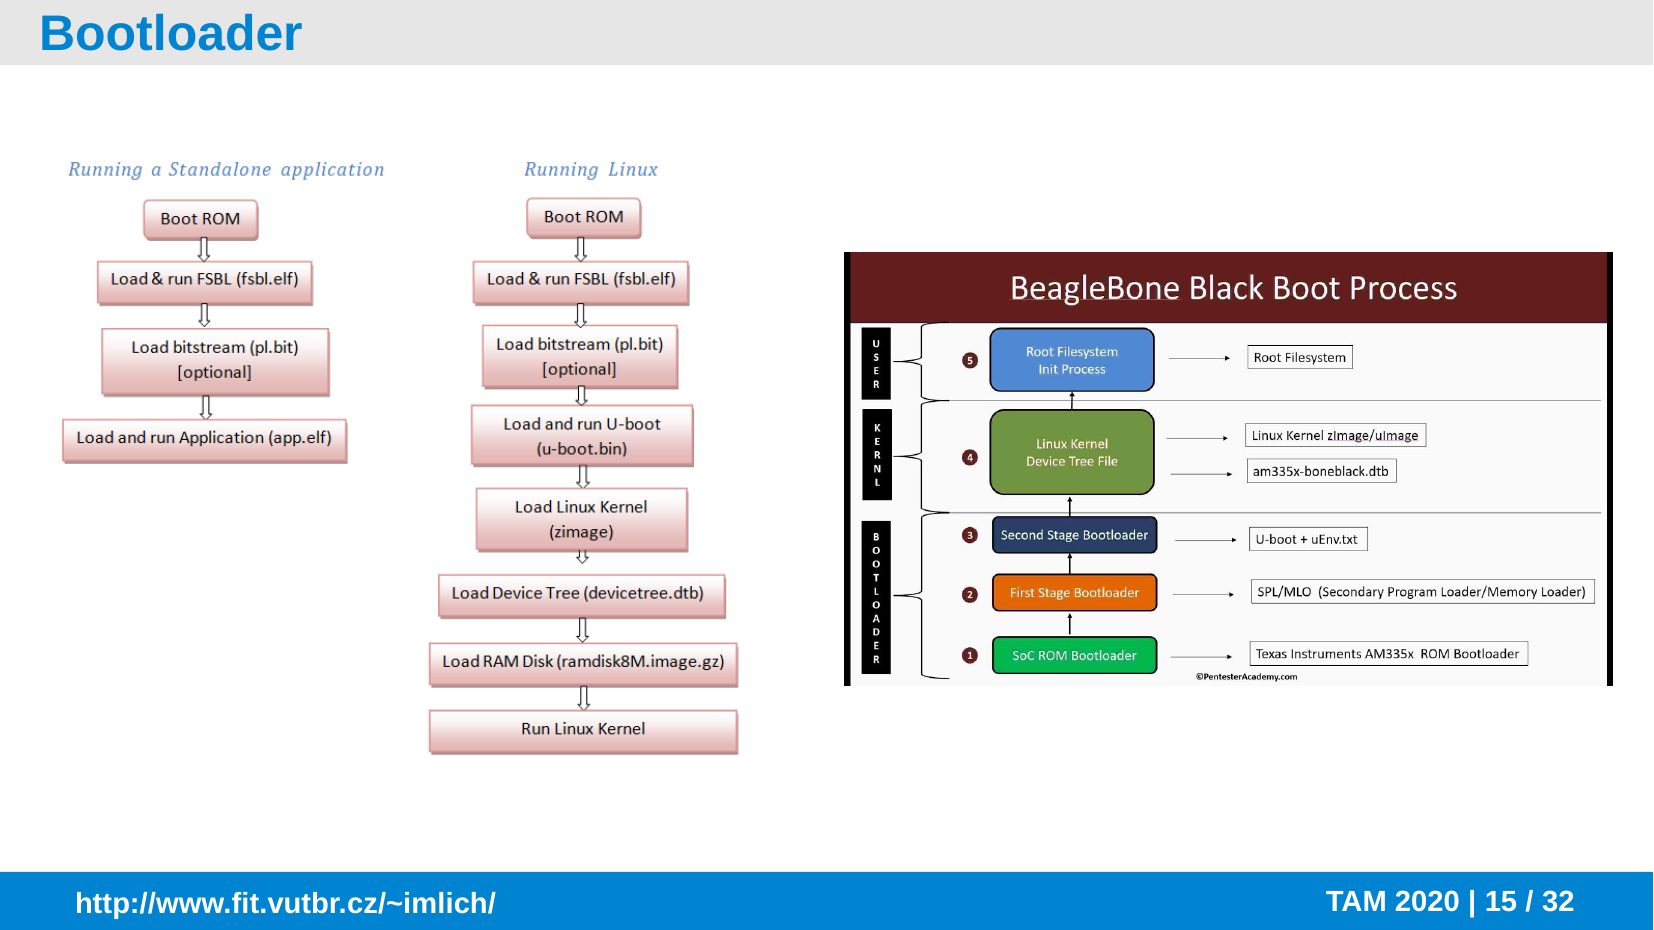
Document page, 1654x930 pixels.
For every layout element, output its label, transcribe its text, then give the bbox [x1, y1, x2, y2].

picture [844, 252, 1613, 686]
title Bootloader [39, 4, 1614, 61]
picture [37, 84, 806, 854]
